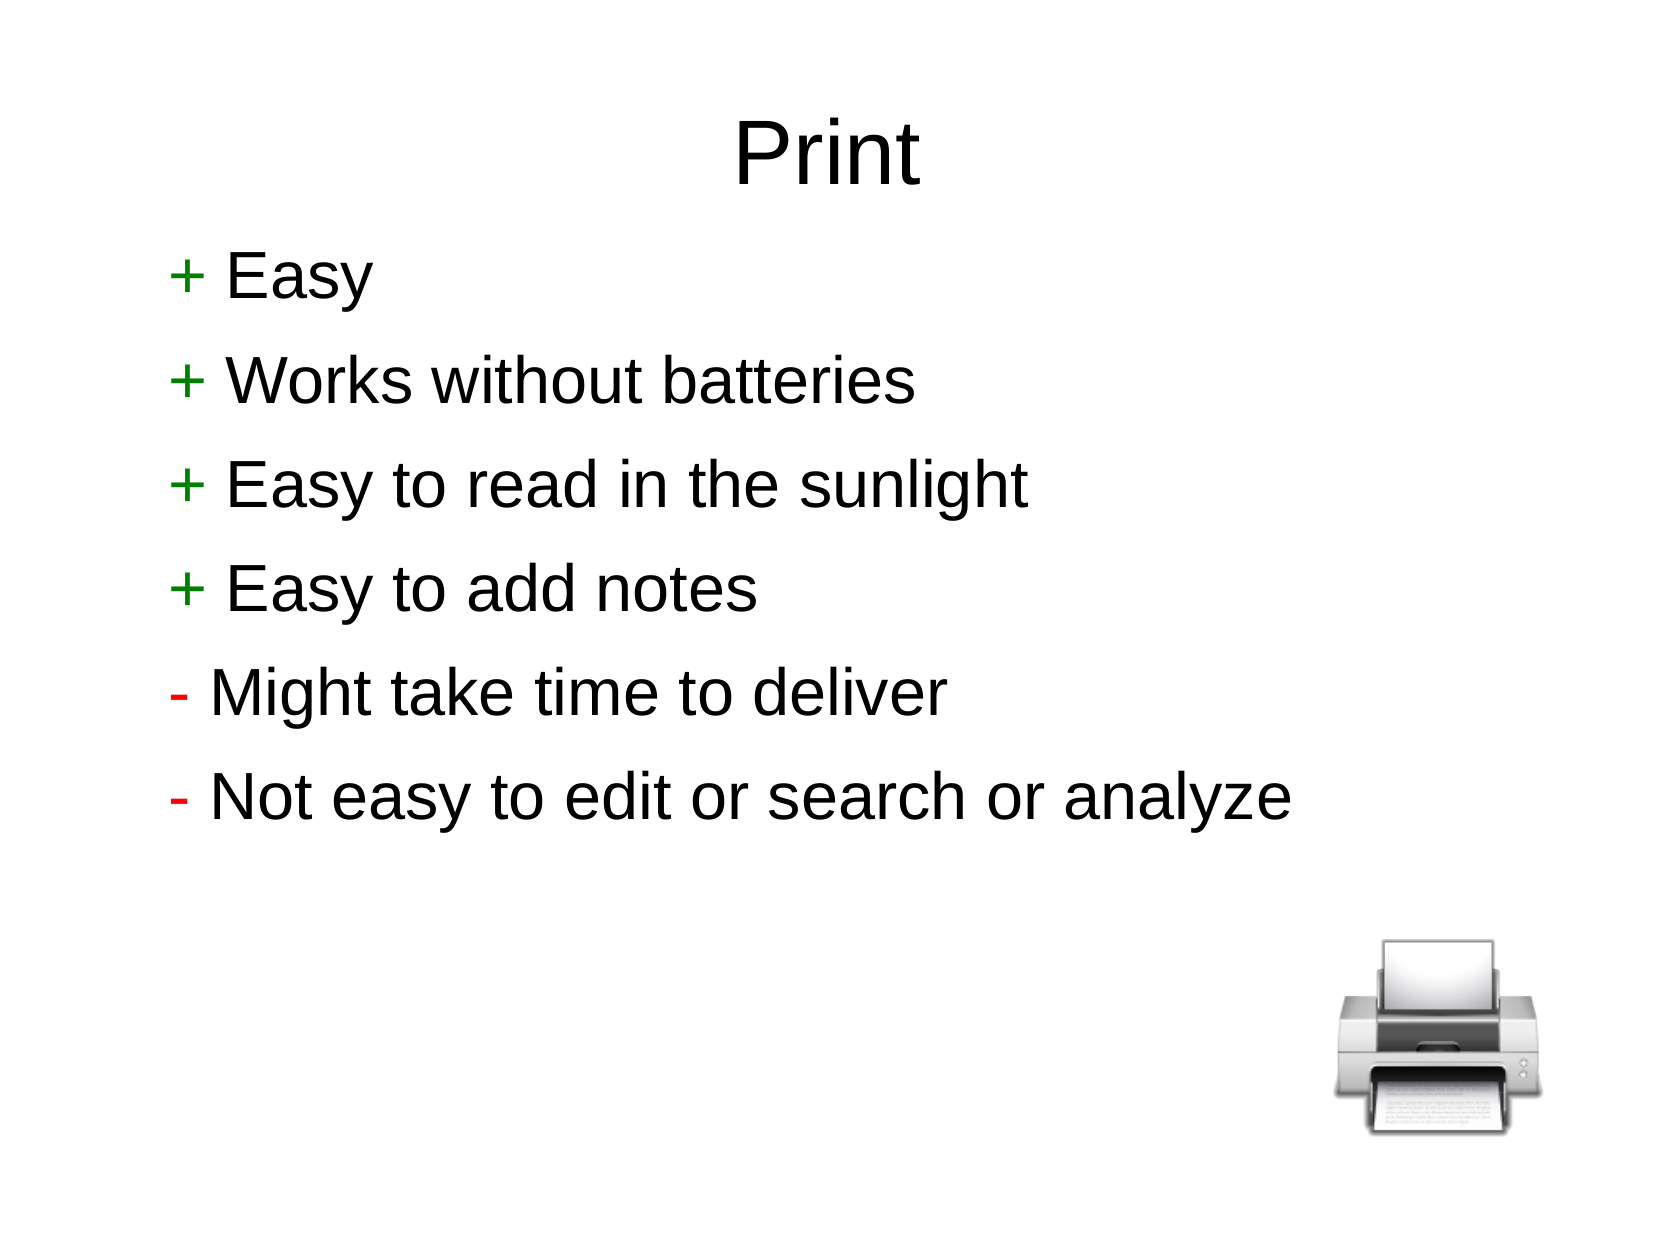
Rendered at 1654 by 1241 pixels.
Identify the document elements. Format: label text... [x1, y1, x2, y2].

text_box + Easy + Works without batteries + Easy to read in the sunlight + Easy to add notes - Might take time to deliver - Not easy to edit or search or analyze [82, 231, 1571, 1111]
text_box Print [82, 94, 1571, 212]
picture [1331, 929, 1546, 1144]
